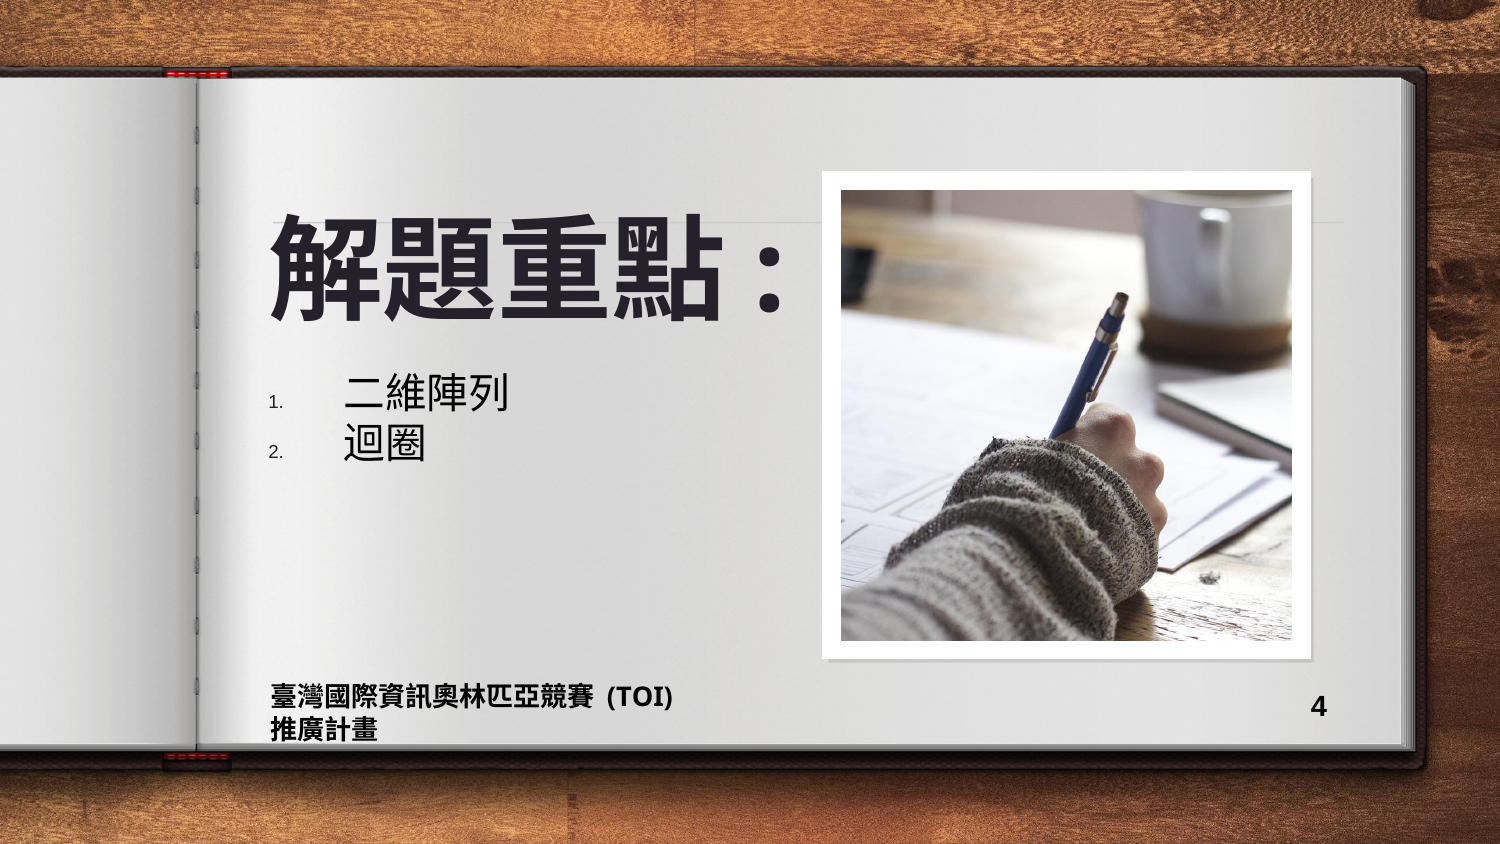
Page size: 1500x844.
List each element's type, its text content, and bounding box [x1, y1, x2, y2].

text_box 解題重點: [253, 158, 784, 350]
picture [841, 190, 1292, 641]
text_box 二維陣列 迴圈 [253, 352, 807, 656]
text_box [829, 178, 1314, 663]
text_box [1295, 672, 1386, 737]
